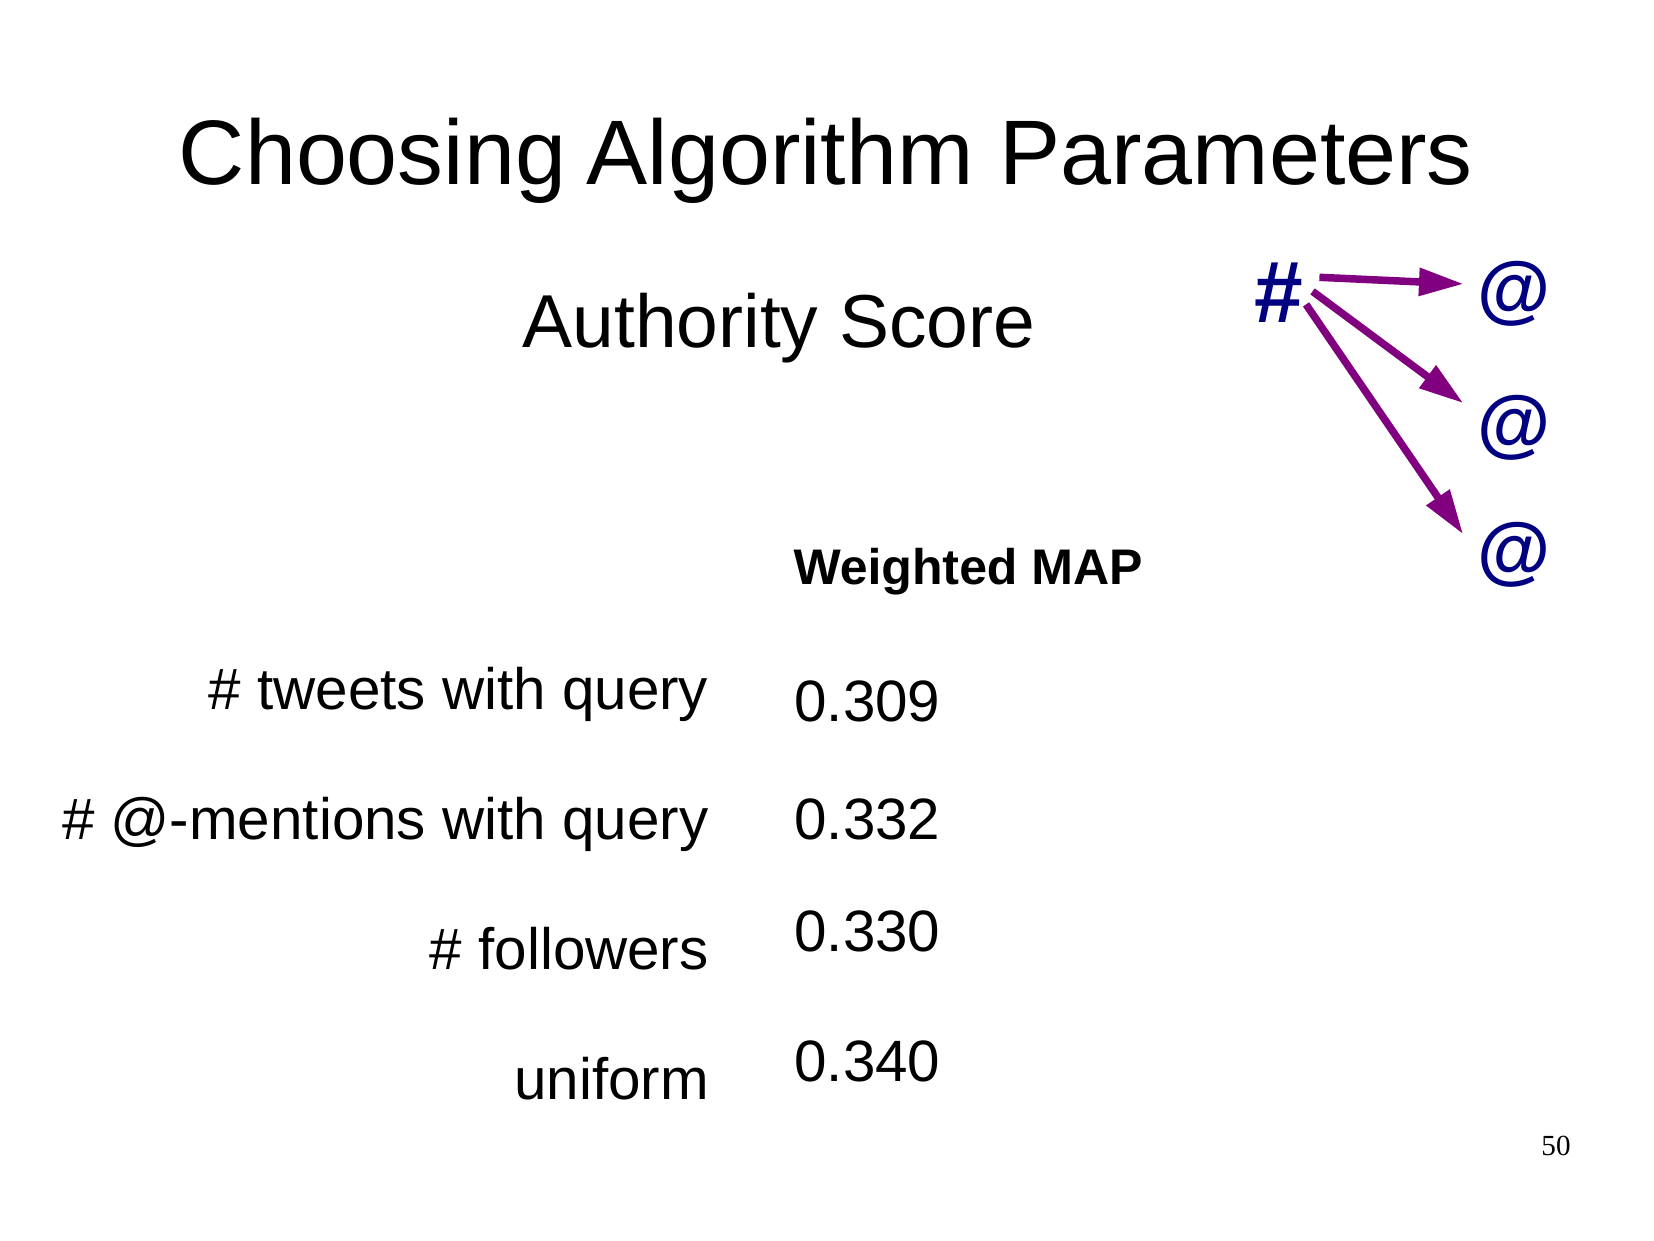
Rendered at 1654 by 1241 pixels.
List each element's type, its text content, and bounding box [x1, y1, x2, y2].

text_box @ [1462, 500, 1553, 600]
text_box # tweets with query # @-mentions with query # followers uniform [47, 649, 724, 1120]
text_box @ [1462, 373, 1553, 472]
text_box @ [1462, 239, 1553, 338]
text_box 0.309 [779, 661, 956, 742]
text_box # [1240, 236, 1303, 349]
text_box 0.330 [779, 891, 956, 972]
title Choosing Algorithm Parameters [82, 49, 1571, 257]
text_box 0.340 [779, 1021, 956, 1102]
text_box Weighted MAP [778, 531, 1158, 603]
text_box Authority Score [507, 271, 1051, 371]
text_box 0.332 [779, 779, 956, 860]
